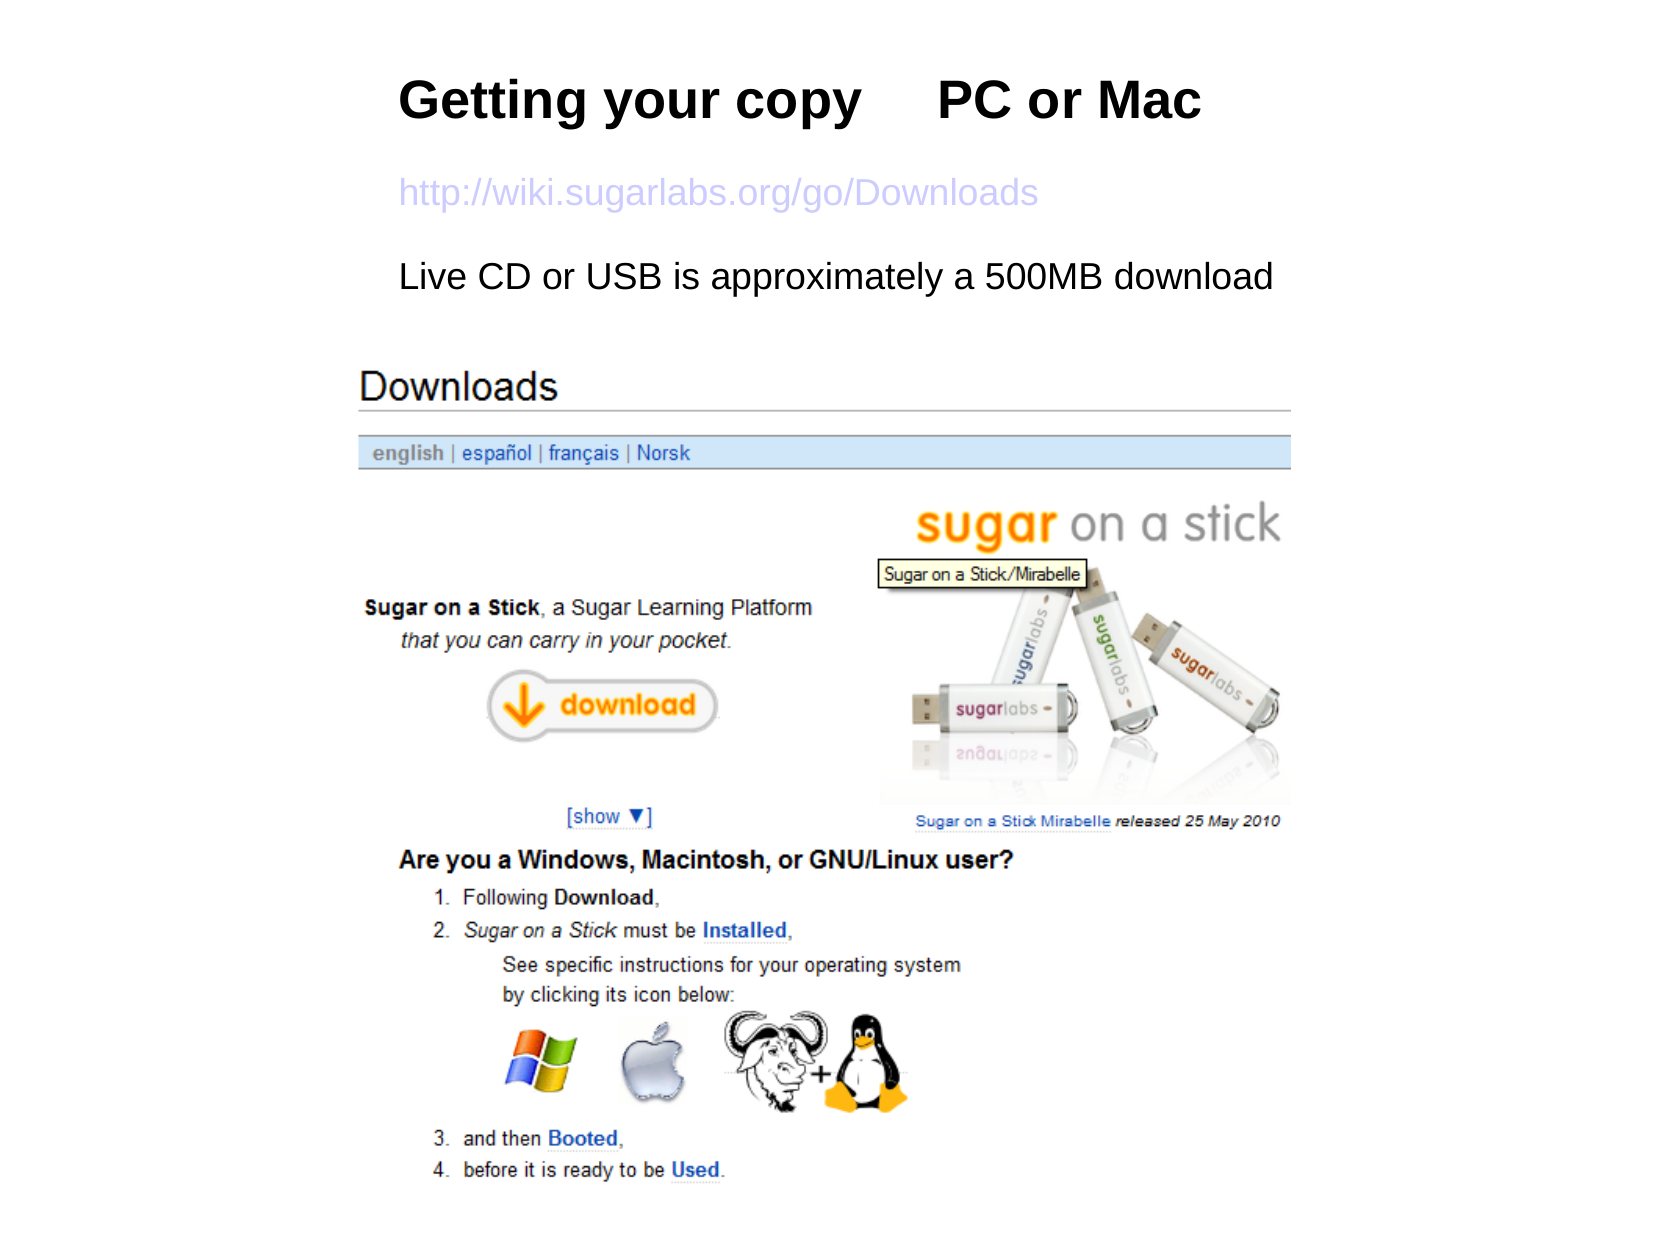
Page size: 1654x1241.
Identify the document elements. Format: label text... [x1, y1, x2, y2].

text_box Getting your copy PC or Mac http://wiki.sugarlabs.org/go/Downloads Live CD or USB is approximately a 500MB download [383, 59, 1477, 347]
picture [354, 368, 1291, 1210]
